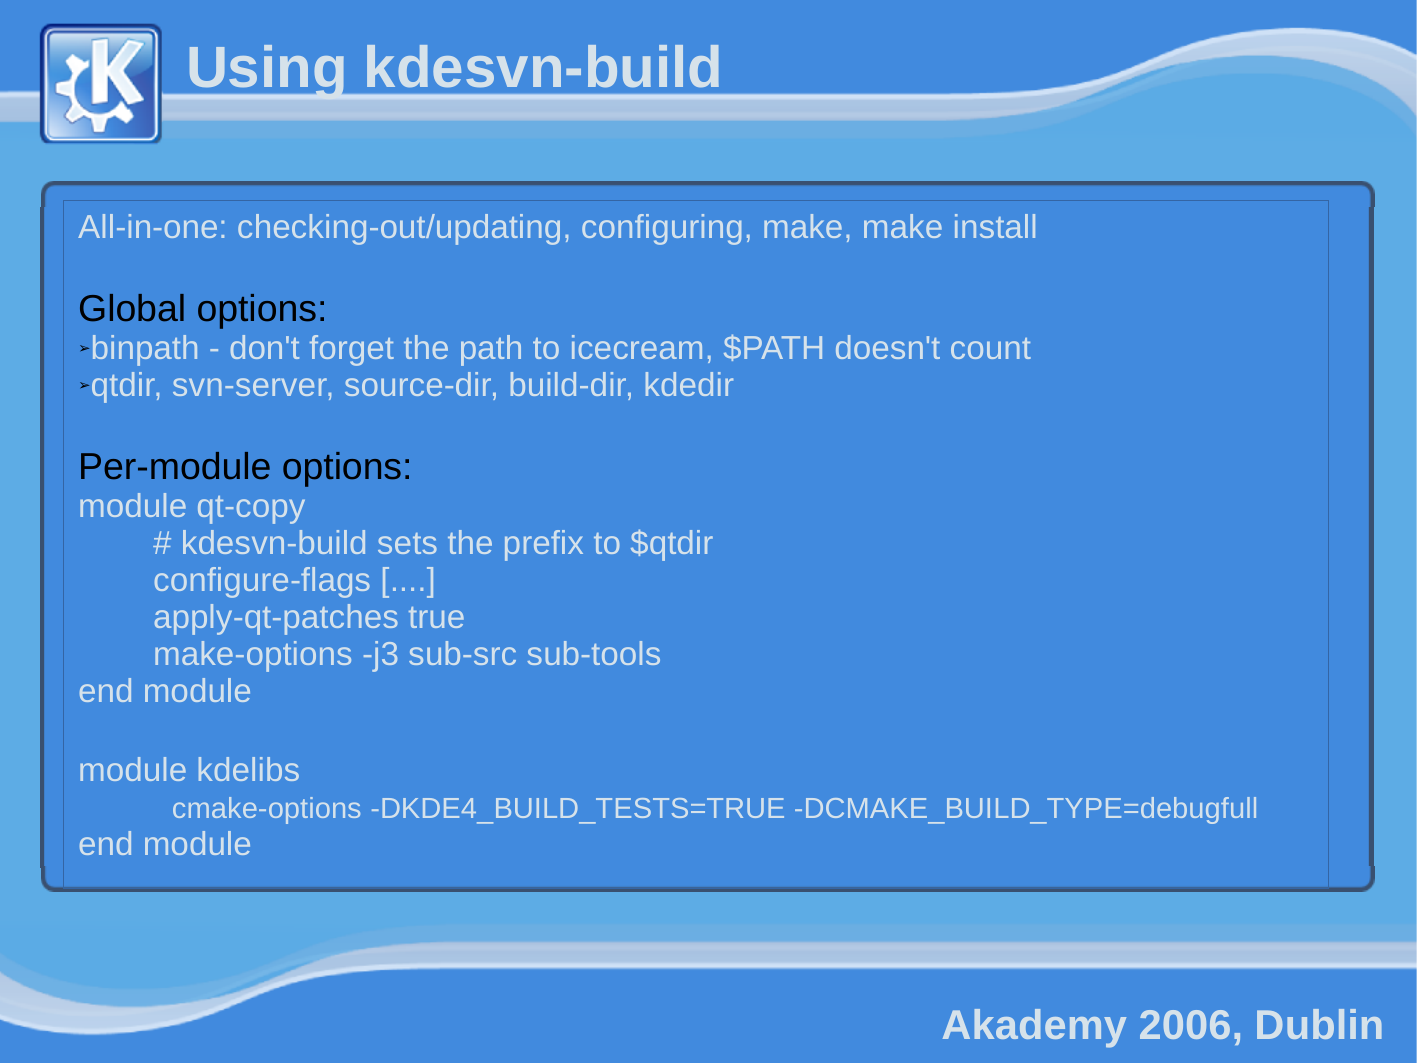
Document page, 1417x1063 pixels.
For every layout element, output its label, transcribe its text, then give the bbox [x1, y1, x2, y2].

text_box Using kdesvn-build [171, 27, 1048, 105]
text_box All-in-one: checking-out/updating, configuring, make, make install Global options: binpath - don't forget the path to icecream, $PATH doesn't count qtdir, svn-server, source-dir, build-dir, kdedir Per-module options: module qt-copy # kdesvn-build sets the prefix to $qtdir configure-flags [....] apply-qt-patches true make-options -j3 sub-src sub-tools end module module kdelibs cmake-options -DKDE4_BUILD_TESTS=TRUE -DCMAKE_BUILD_TYPE=debugfull end module [63, 200, 1329, 889]
picture [0, 0, 1417, 1063]
